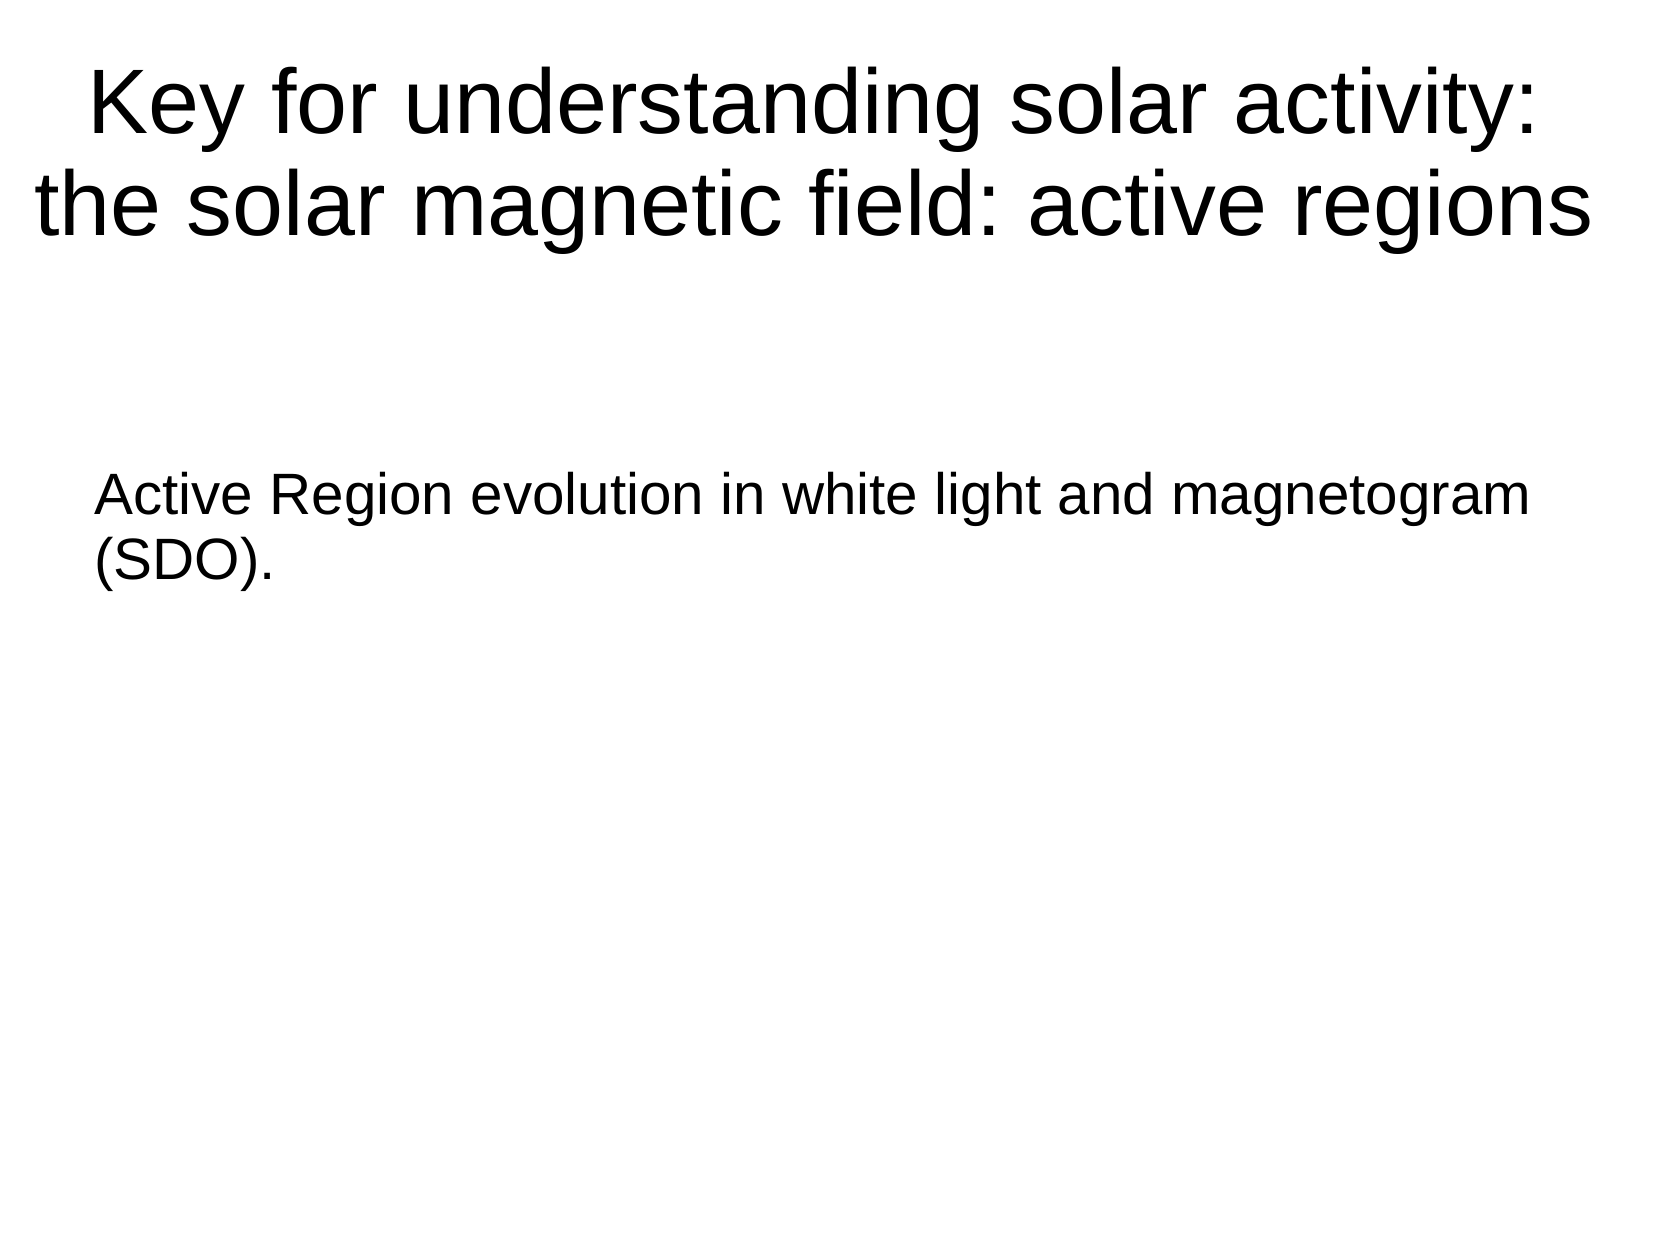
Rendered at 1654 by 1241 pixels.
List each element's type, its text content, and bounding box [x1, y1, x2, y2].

title Key for understanding solar activity: the solar magnetic field: active regions [23, 49, 1607, 257]
list Active Region evolution in white light and magnetogram (SDO). [23, 377, 1583, 886]
